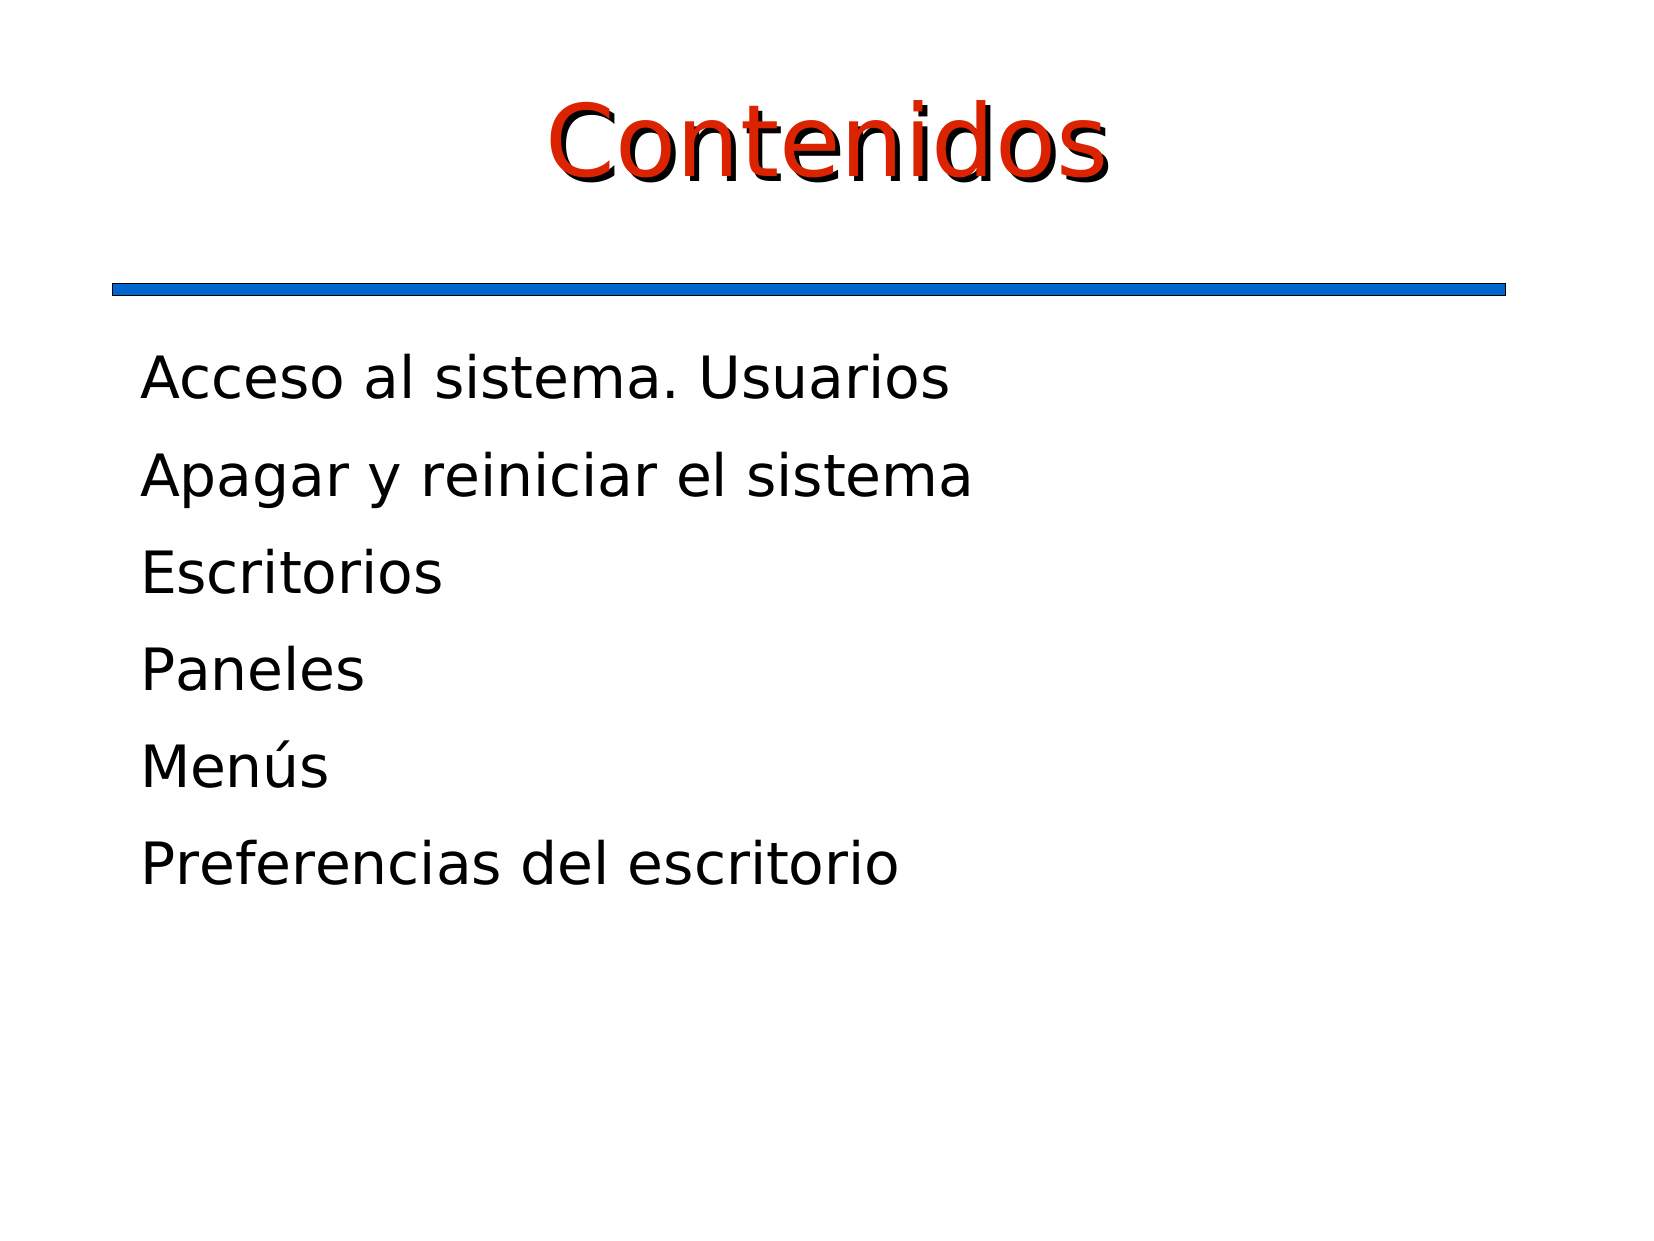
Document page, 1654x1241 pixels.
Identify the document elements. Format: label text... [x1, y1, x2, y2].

list Acceso al sistema. Usuarios Apagar y reiniciar el sistema Escritorios Paneles Menús Preferencias del escritorio [121, 344, 1534, 1127]
title Contenidos [121, 37, 1534, 246]
